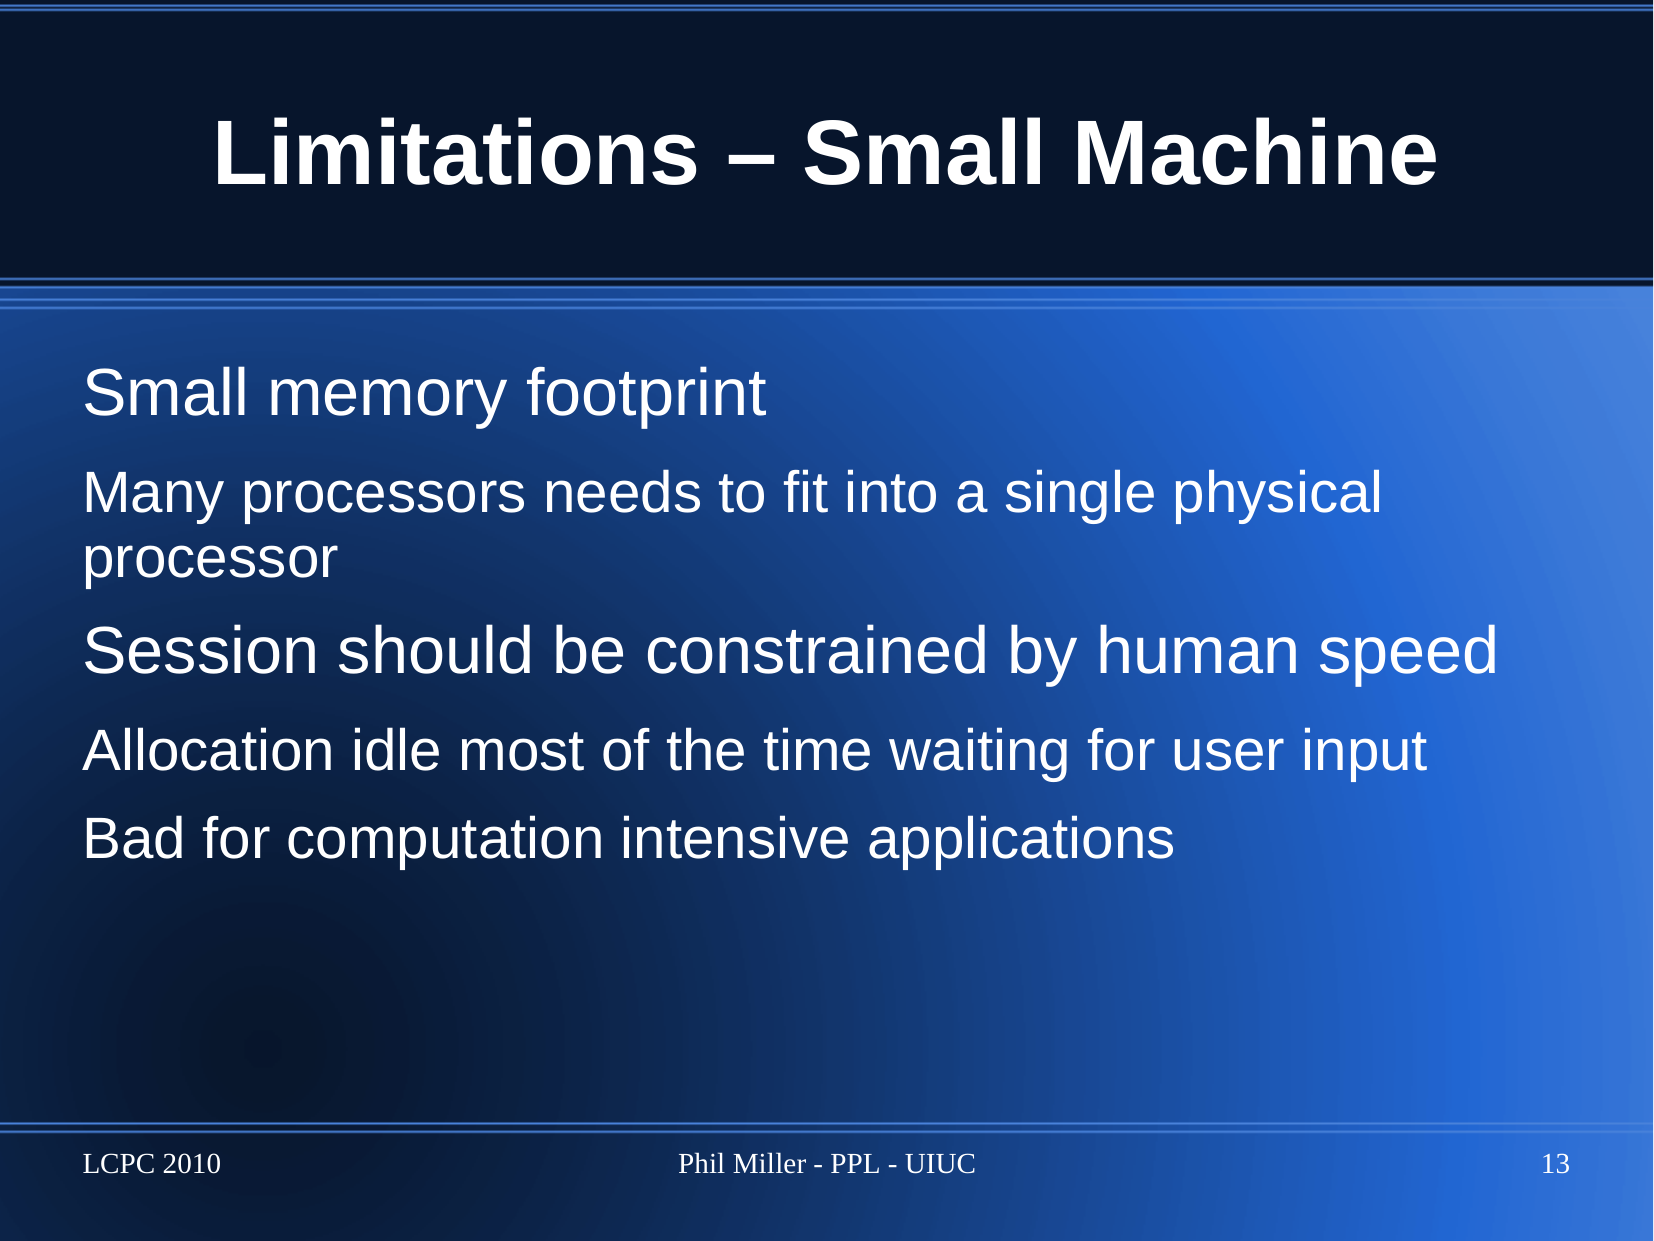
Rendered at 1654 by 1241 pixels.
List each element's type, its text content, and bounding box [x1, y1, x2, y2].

picture [0, 0, 1654, 1241]
title Limitations – Small Machine [82, 49, 1571, 257]
list Small memory footprint Many processors needs to fit into a single physical processor Session should be constrained by human speed Allocation idle most of the time waiting for user input Bad for computation intensive applications [82, 355, 1571, 1174]
